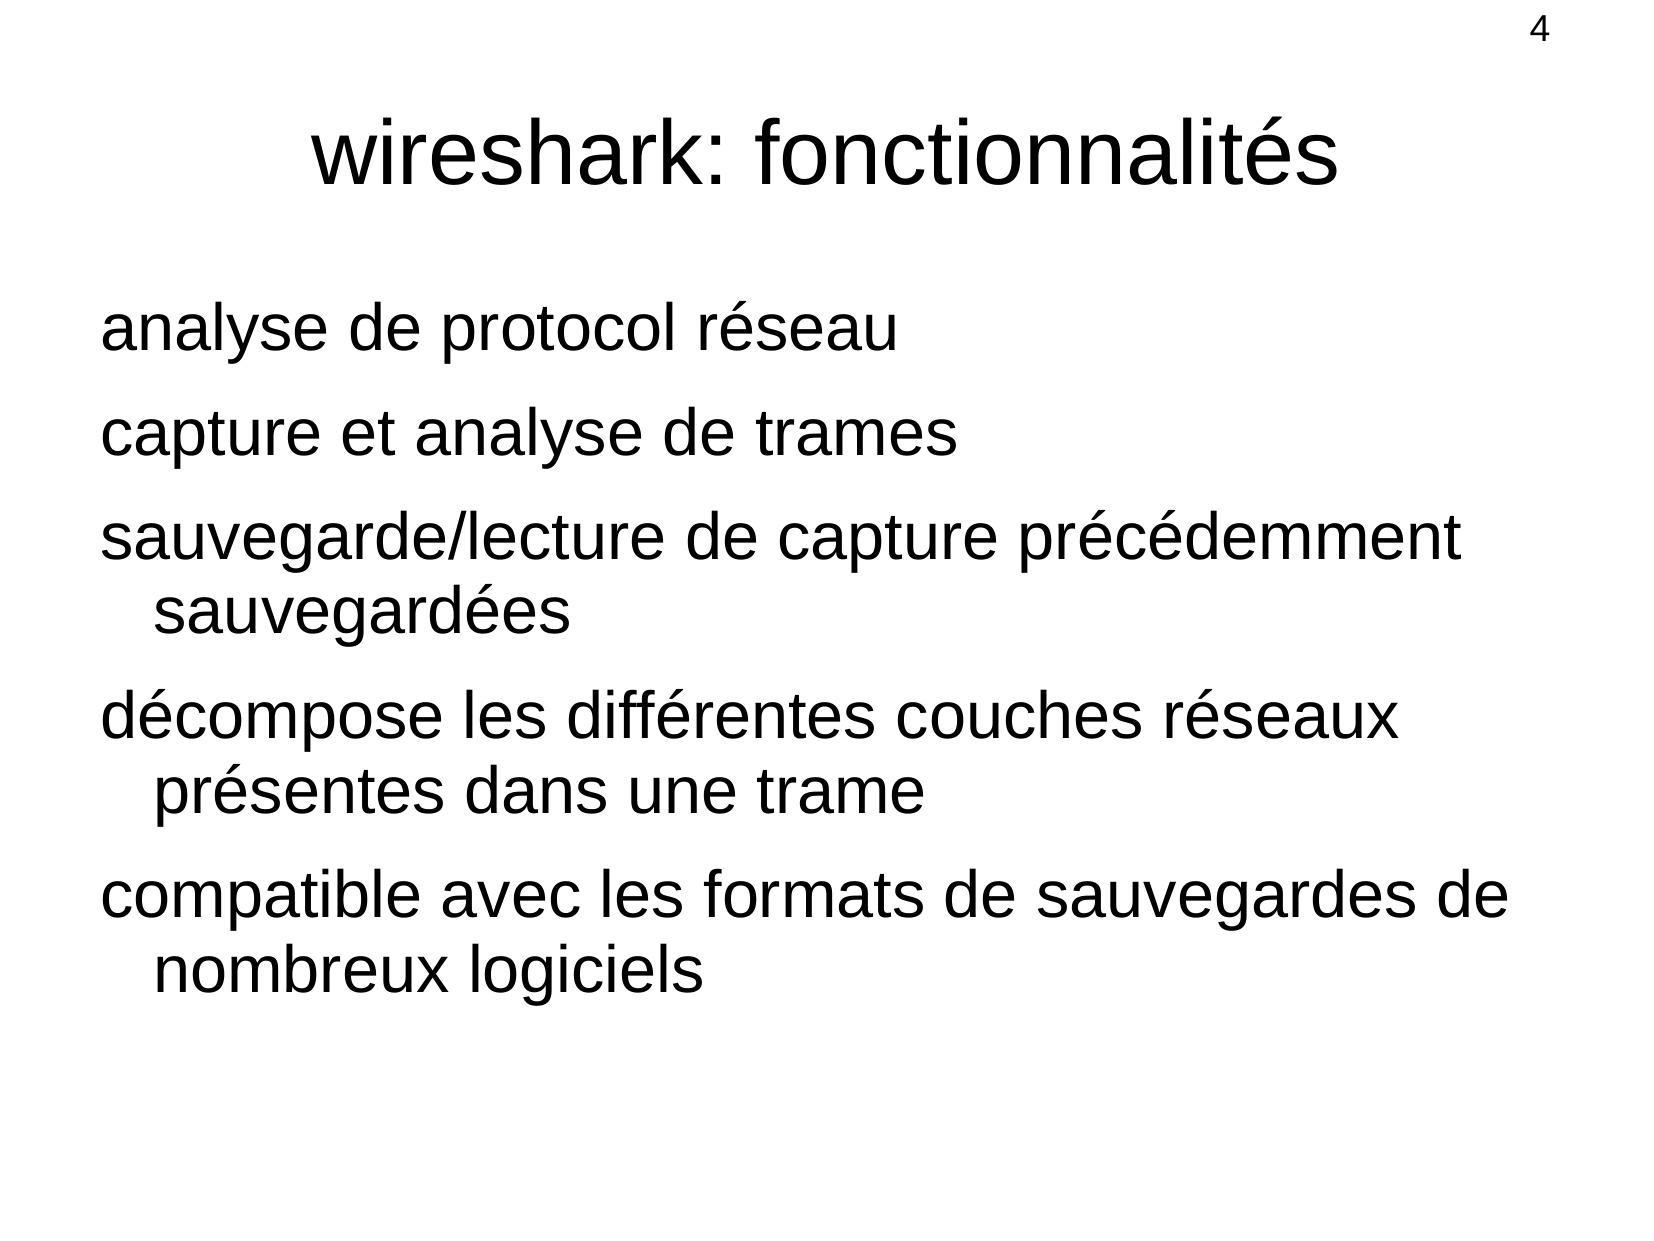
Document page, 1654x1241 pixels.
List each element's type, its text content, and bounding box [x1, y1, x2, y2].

list analyse de protocol réseau capture et analyse de trames sauvegarde/lecture de capture précédemment sauvegardées décompose les différentes couches réseaux présentes dans une trame compatible avec les formats de sauvegardes de nombreux logiciels [82, 290, 1571, 1111]
title wireshark: fonctionnalités [82, 56, 1571, 250]
